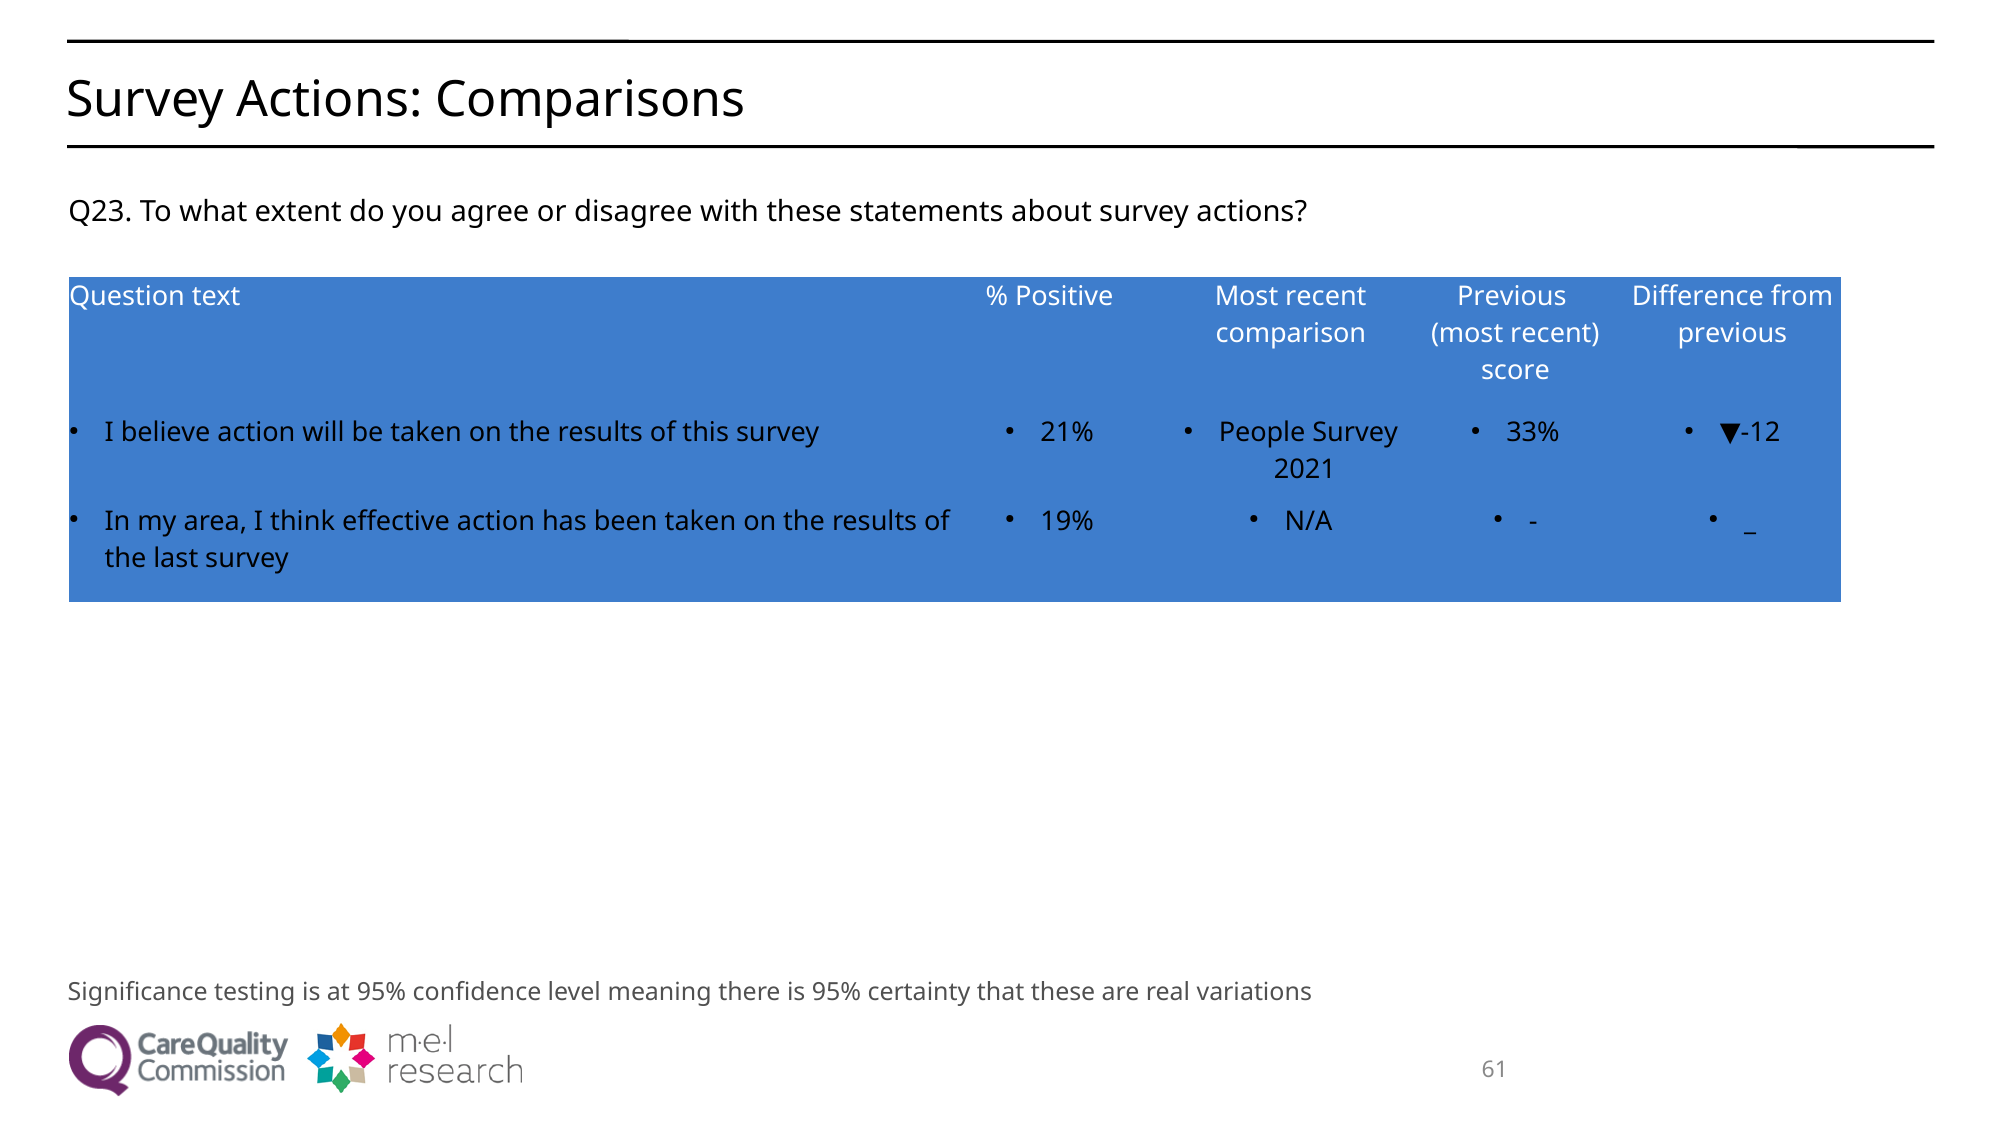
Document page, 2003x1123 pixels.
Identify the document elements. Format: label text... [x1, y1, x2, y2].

table_cell 33% [1407, 413, 1624, 502]
table_cell ▼-12 [1624, 413, 1841, 502]
table_cell - [1407, 502, 1624, 602]
table_header [1145, 277, 1175, 413]
table_cell I believe action will be taken on the results of this survey [69, 413, 954, 502]
table_cell [1145, 502, 1175, 602]
table_cell [1145, 413, 1175, 502]
table_header Most recent comparison [1175, 277, 1407, 413]
table_cell 19% [954, 502, 1145, 602]
text_box Q23. To what extent do you agree or disagree with these statements about survey actions? [68, 184, 1586, 227]
table_header Previous (most recent) score [1407, 277, 1624, 413]
table_header Difference from previous [1624, 277, 1841, 413]
table_header Question text [69, 277, 954, 413]
picture [67, 1023, 291, 1099]
slide_number 61 [1466, 1039, 1934, 1100]
table_cell In my area, I think effective action has been taken on the results of the last survey [69, 502, 954, 602]
table_cell 21% [954, 413, 1145, 502]
table_cell N/A [1175, 502, 1407, 602]
title Survey Actions: Comparisons [51, 45, 1854, 148]
text_box Significance testing is at 95% confidence level meaning there is 95% certainty that these are real variations [53, 964, 1411, 1006]
table_cell People Survey 2021 [1175, 413, 1407, 502]
table_cell _ [1624, 502, 1841, 602]
picture [307, 1023, 522, 1093]
table_header % Positive [954, 277, 1145, 413]
